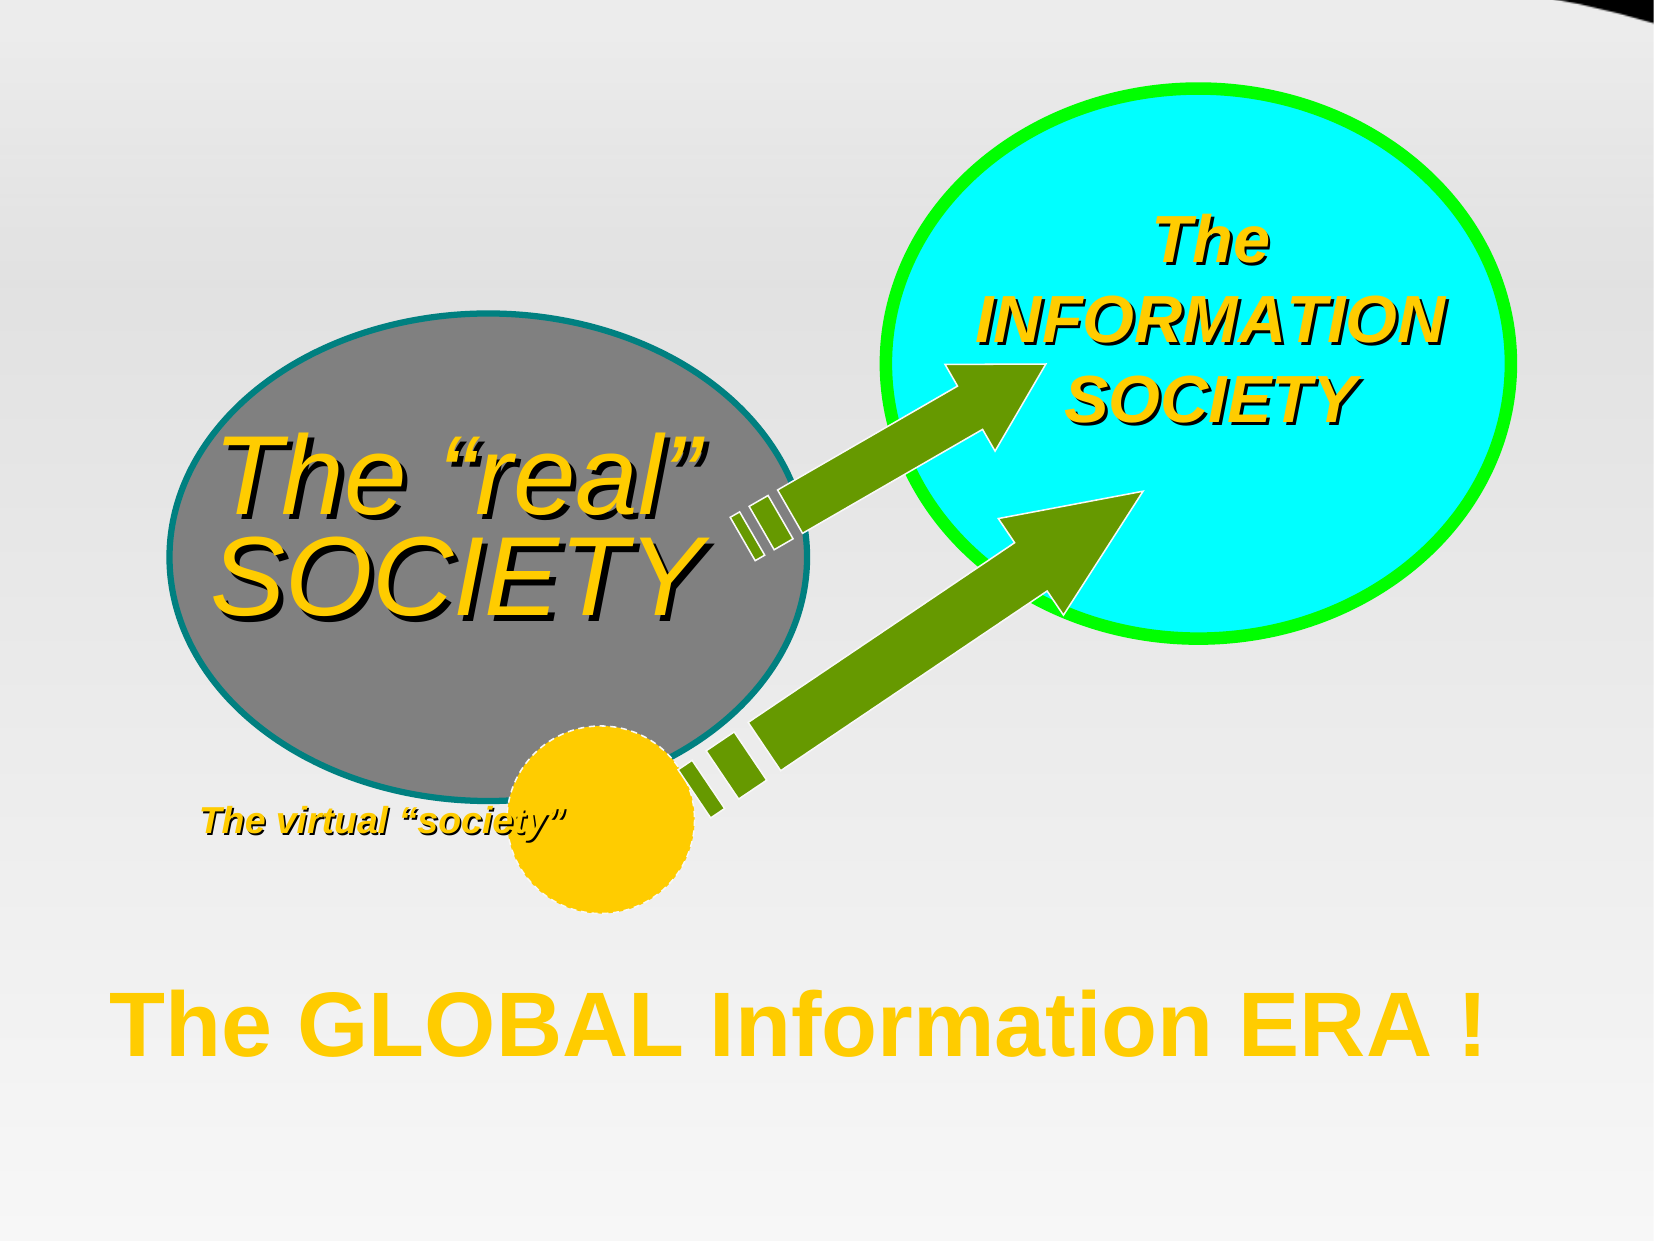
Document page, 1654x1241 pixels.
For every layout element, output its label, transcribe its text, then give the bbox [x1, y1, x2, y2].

text_box The GLOBAL Information ERA ! [94, 925, 1595, 1114]
text_box [706, 731, 767, 800]
text_box The virtual “society” [144, 788, 620, 849]
text_box [190, 88, 1511, 914]
text_box The INFORMATION SOCIETY [960, 188, 1462, 444]
picture [0, 0, 1654, 1241]
text_box The “real” SOCIETY [132, 425, 783, 644]
text_box [730, 511, 765, 561]
text_box [220, 313, 757, 425]
